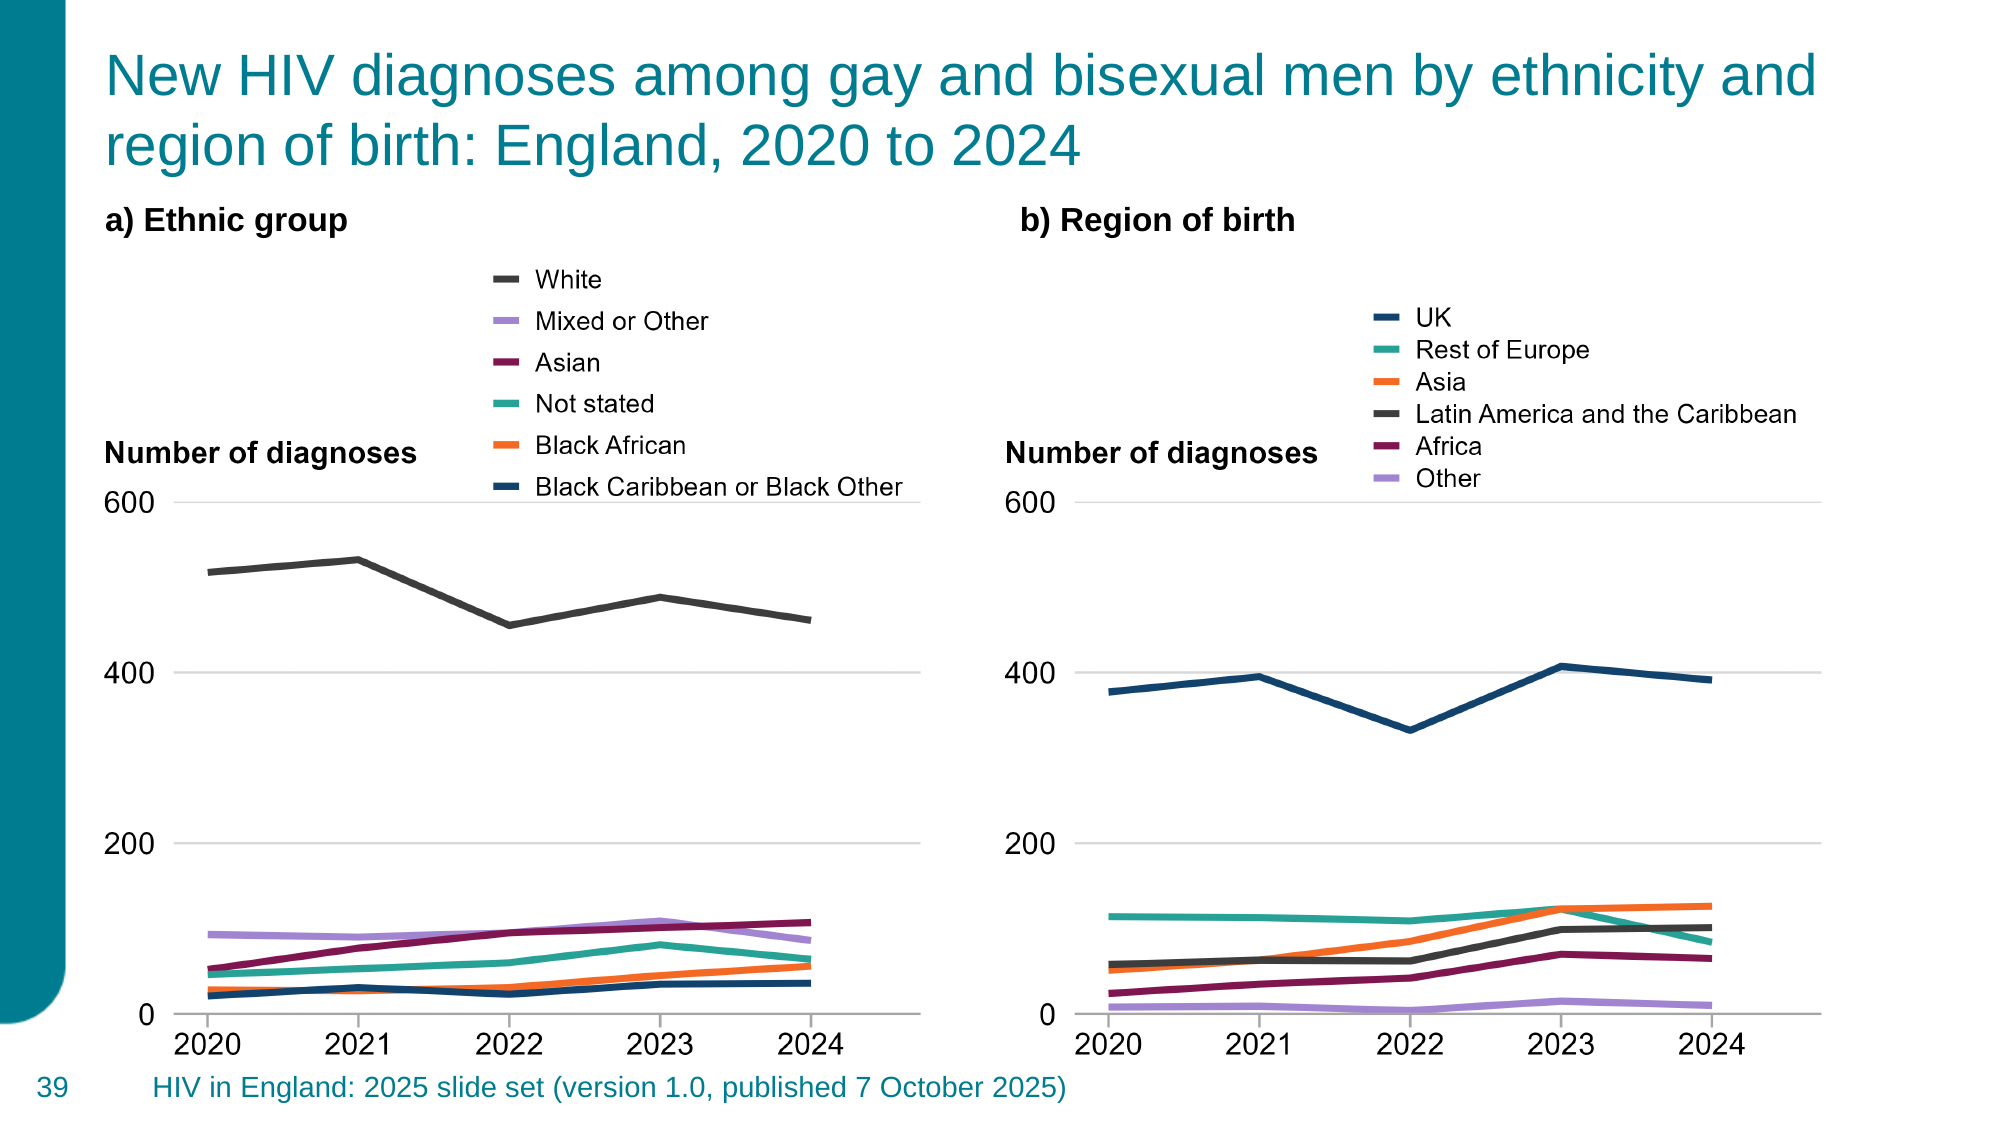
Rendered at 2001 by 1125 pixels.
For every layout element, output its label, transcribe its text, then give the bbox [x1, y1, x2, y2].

text_box [21, 1056, 120, 1117]
list a) Ethnic group [90, 190, 916, 265]
picture [90, 265, 1863, 1063]
text_box HIV in England: 2025 slide set (version 1.0, published 7 October 2025) [137, 1056, 1780, 1116]
title New HIV diagnoses among gay and bisexual men by ethnicity and region of birth: England, 2020 to 2024 [90, 29, 1891, 255]
list b) Region of birth [1004, 190, 1830, 265]
